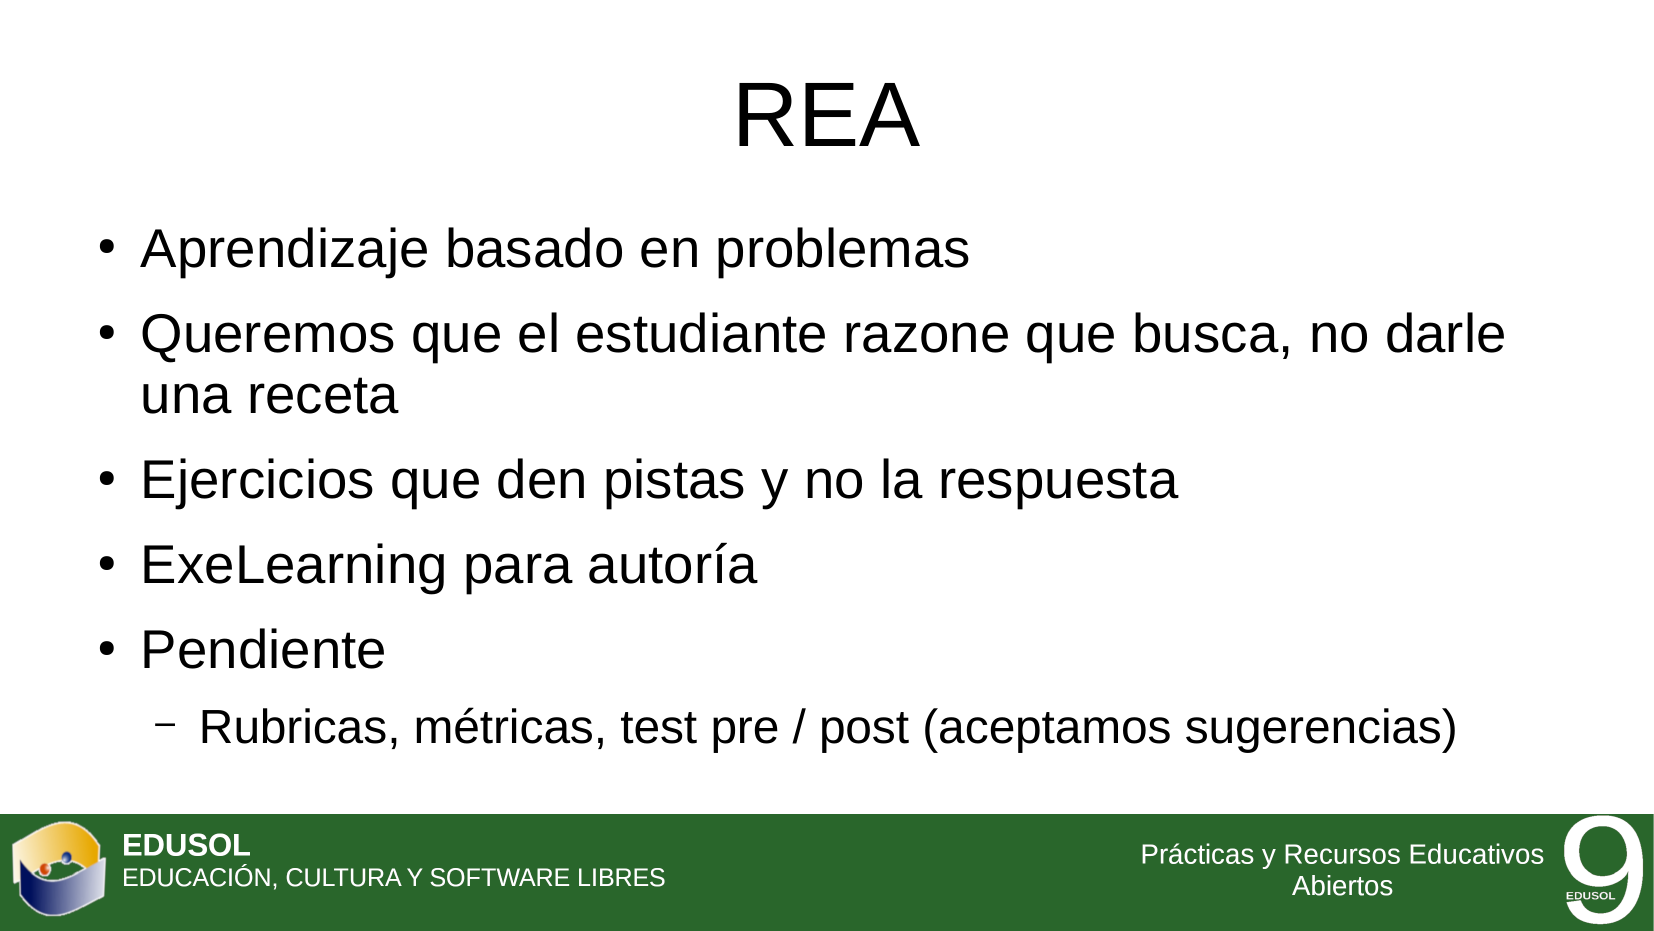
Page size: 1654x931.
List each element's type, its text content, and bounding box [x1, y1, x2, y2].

picture [0, 814, 1654, 931]
title REA [82, 37, 1571, 193]
list Aprendizaje basado en problemas Queremos que el estudiante razone que busca, no darle una receta Ejercicios que den pistas y no la respuesta ExeLearning para autoría Pendiente Rubricas, métricas, test pre / post (aceptamos sugerencias) [82, 217, 1571, 758]
